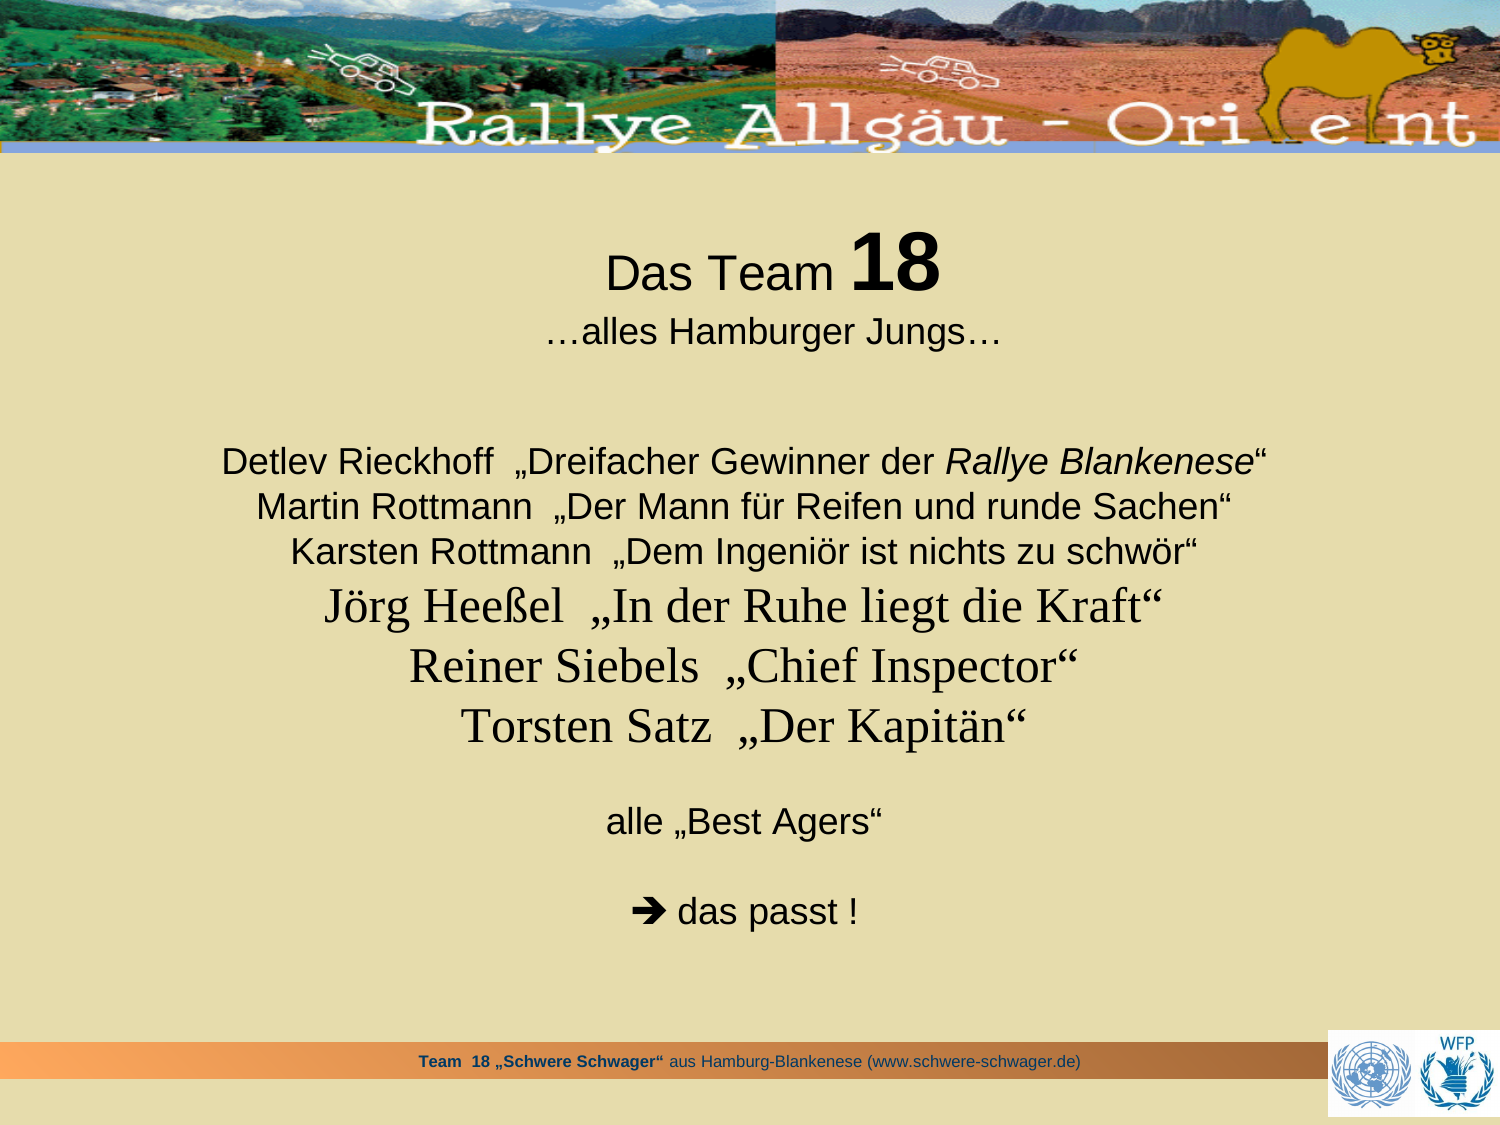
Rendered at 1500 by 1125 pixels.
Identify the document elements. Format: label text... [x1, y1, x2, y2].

text_box Das Team 18 …alles Hamburger Jungs… [175, 199, 1372, 360]
text_box Detlev Rieckhoff „Dreifacher Gewinner der Rallye Blankenese“ Martin Rottmann „Der Mann für Reifen und runde Sachen“ Karsten Rottmann „Dem Ingeniör ist nichts zu schwör“ Jörg Heeßel „In der Ruhe liegt die Kraft“ Reiner Siebels „Chief Inspector“ Torsten Satz „Der Kapitän“ alle „Best Agers“  das passt ! [46, 429, 1442, 941]
picture [0, 0, 1500, 153]
picture [1328, 1030, 1500, 1117]
